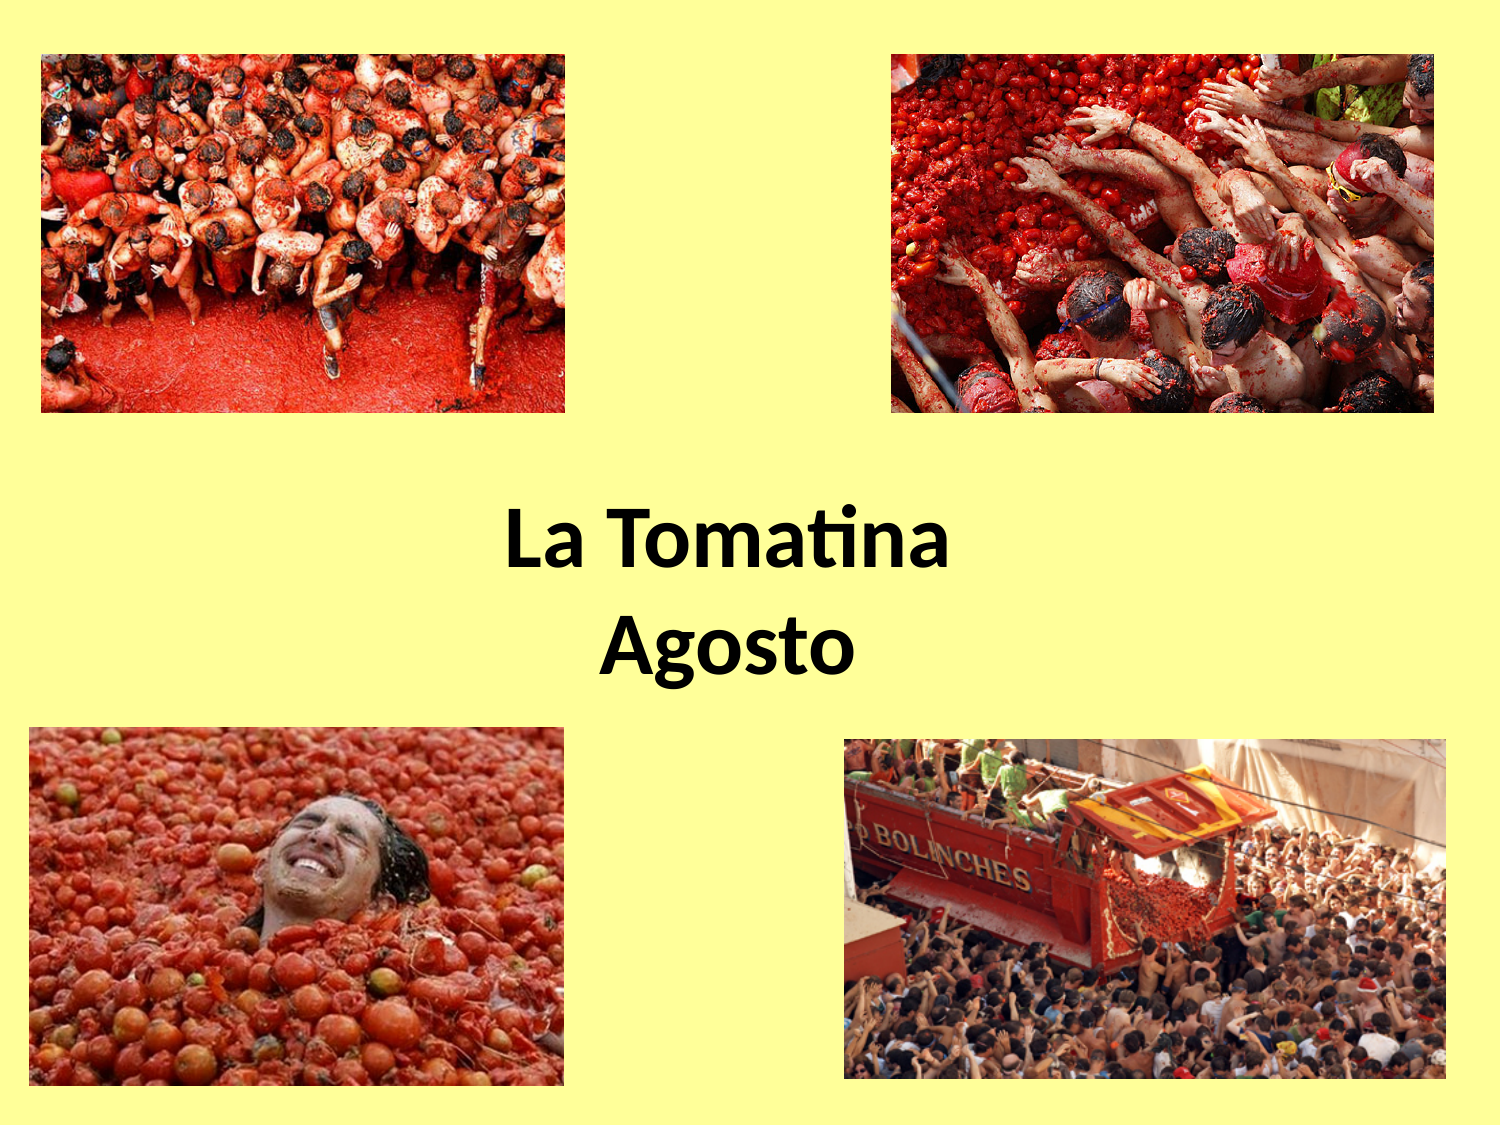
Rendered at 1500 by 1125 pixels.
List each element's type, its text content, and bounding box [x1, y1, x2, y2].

text_box La Tomatina Agosto [53, 470, 1404, 701]
picture [41, 54, 565, 413]
picture [891, 54, 1434, 413]
picture [844, 739, 1446, 1079]
picture [29, 727, 564, 1086]
